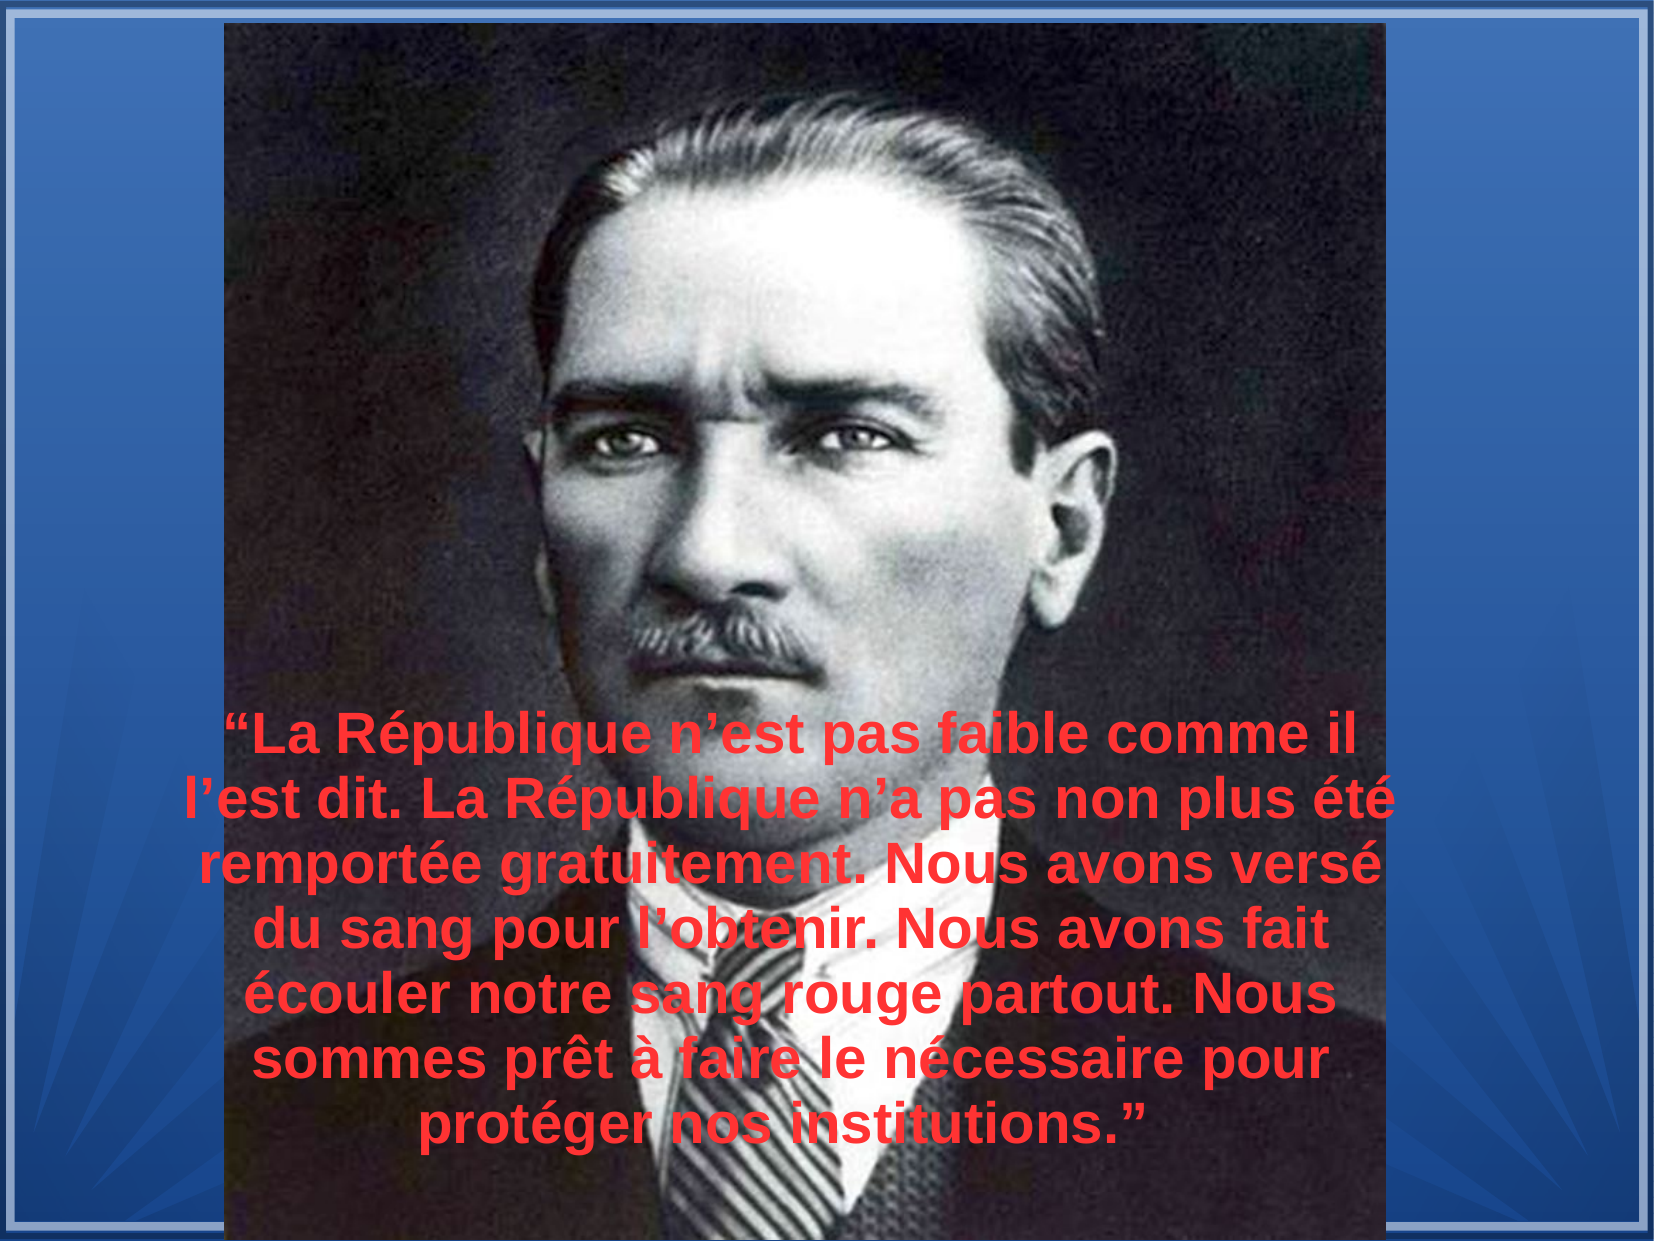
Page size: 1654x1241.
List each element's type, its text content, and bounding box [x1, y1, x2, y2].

title “La République n’est pas faible comme il l’est dit. La République n’a pas non plus été remportée gratuitement. Nous avons versé du sang pour l’obtenir. Nous avons fait écouler notre sang rouge partout. Nous sommes prêt à faire le nécessaire pour protéger nos institutions.” [165, 700, 1418, 1156]
picture [224, 23, 1386, 700]
picture [224, 1156, 1386, 1240]
